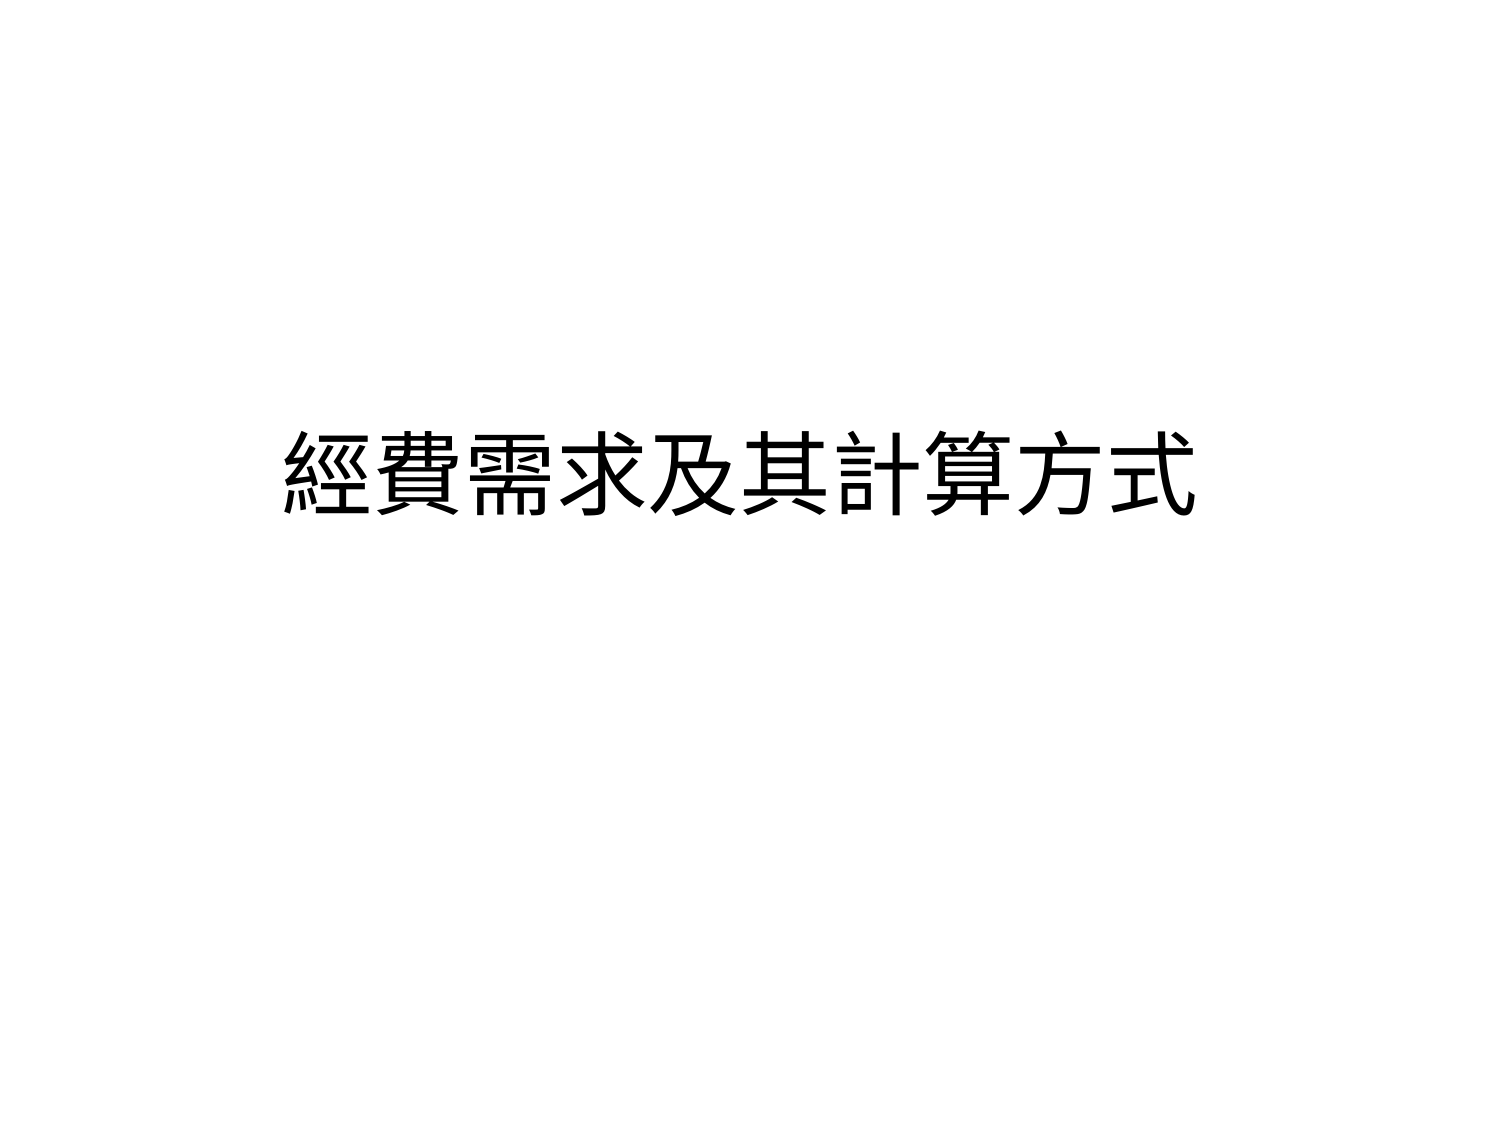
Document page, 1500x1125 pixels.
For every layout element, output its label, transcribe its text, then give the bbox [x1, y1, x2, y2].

title 經費需求及其計算方式 [112, 374, 1388, 563]
